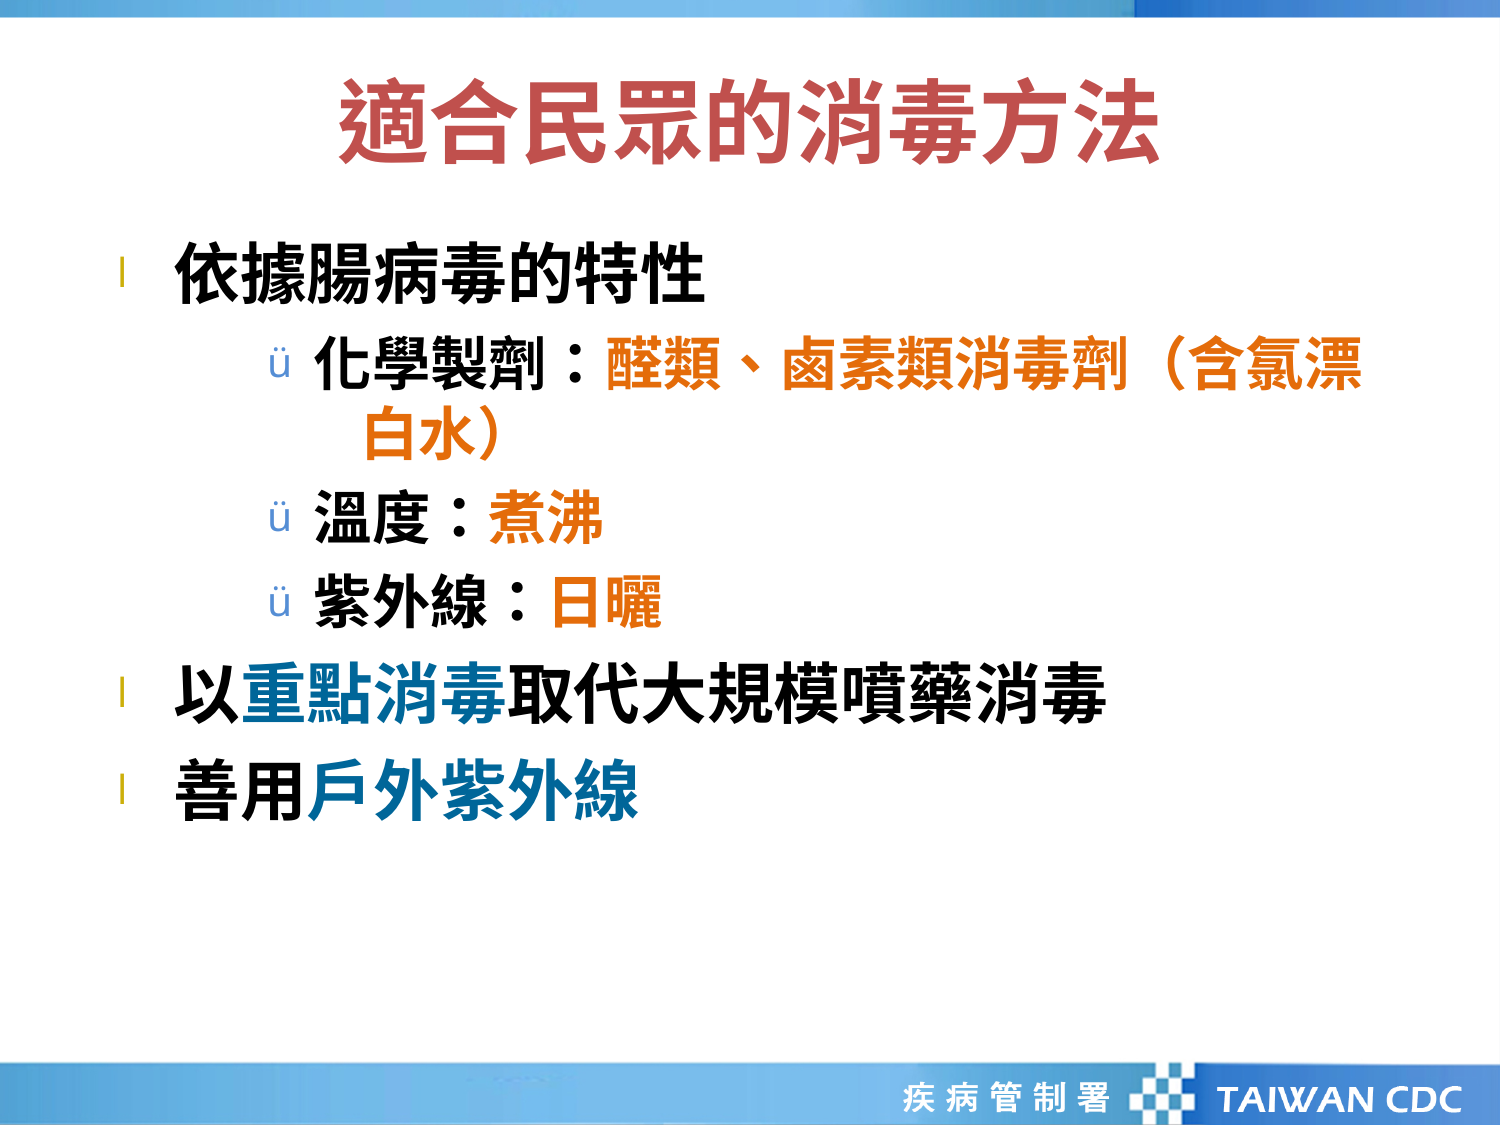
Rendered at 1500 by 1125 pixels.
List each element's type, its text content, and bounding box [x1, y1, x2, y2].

list 依據腸病毒的特性 化學製劑：醛類、鹵素類消毒劑（含氯漂白水） 溫度：煮沸 紫外線：日曬 以重點消毒取代大規模噴藥消毒 善用戶外紫外線 [102, 224, 1426, 968]
title 適合民眾的消毒方法 [75, 25, 1426, 214]
